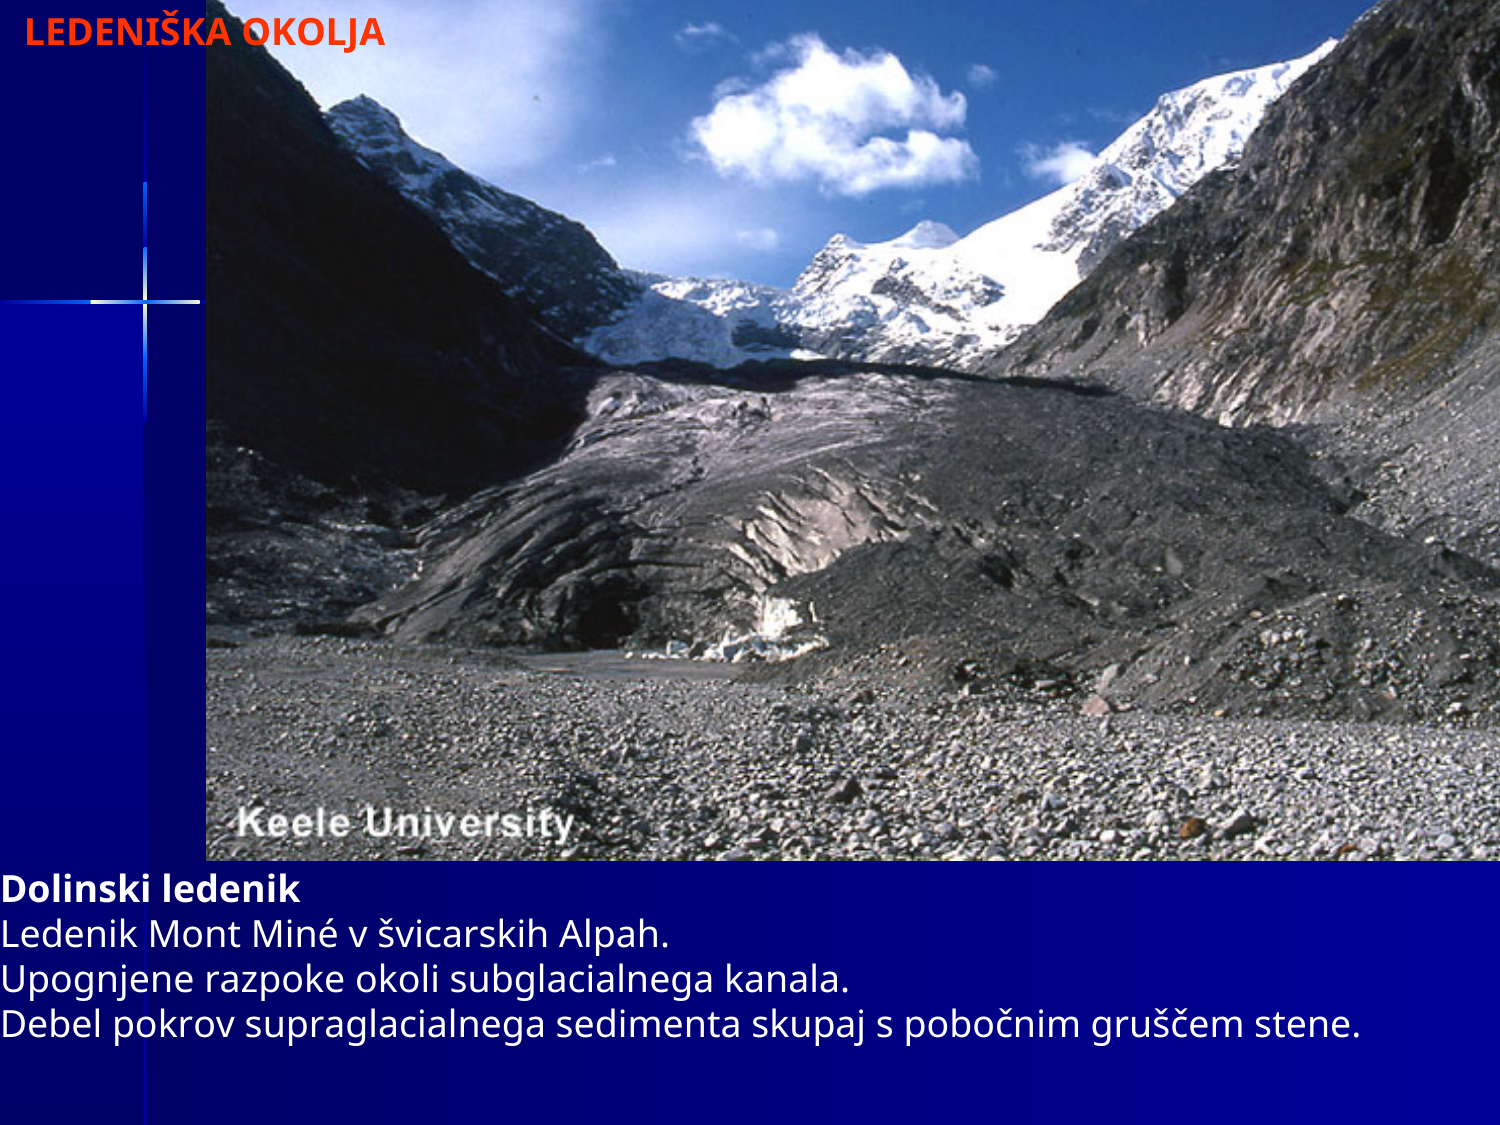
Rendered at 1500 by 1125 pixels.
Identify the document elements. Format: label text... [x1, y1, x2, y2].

text_box LEDENIŠKA OKOLJA [9, 0, 401, 61]
text_box Dolinski ledenik Ledenik Mont Miné v švicarskih Alpah. Upognjene razpoke okoli subglacialnega kanala. Debel pokrov supraglacialnega sedimenta skupaj s pobočnim gruščem stene. [0, 857, 1378, 1099]
picture [206, 0, 1500, 861]
